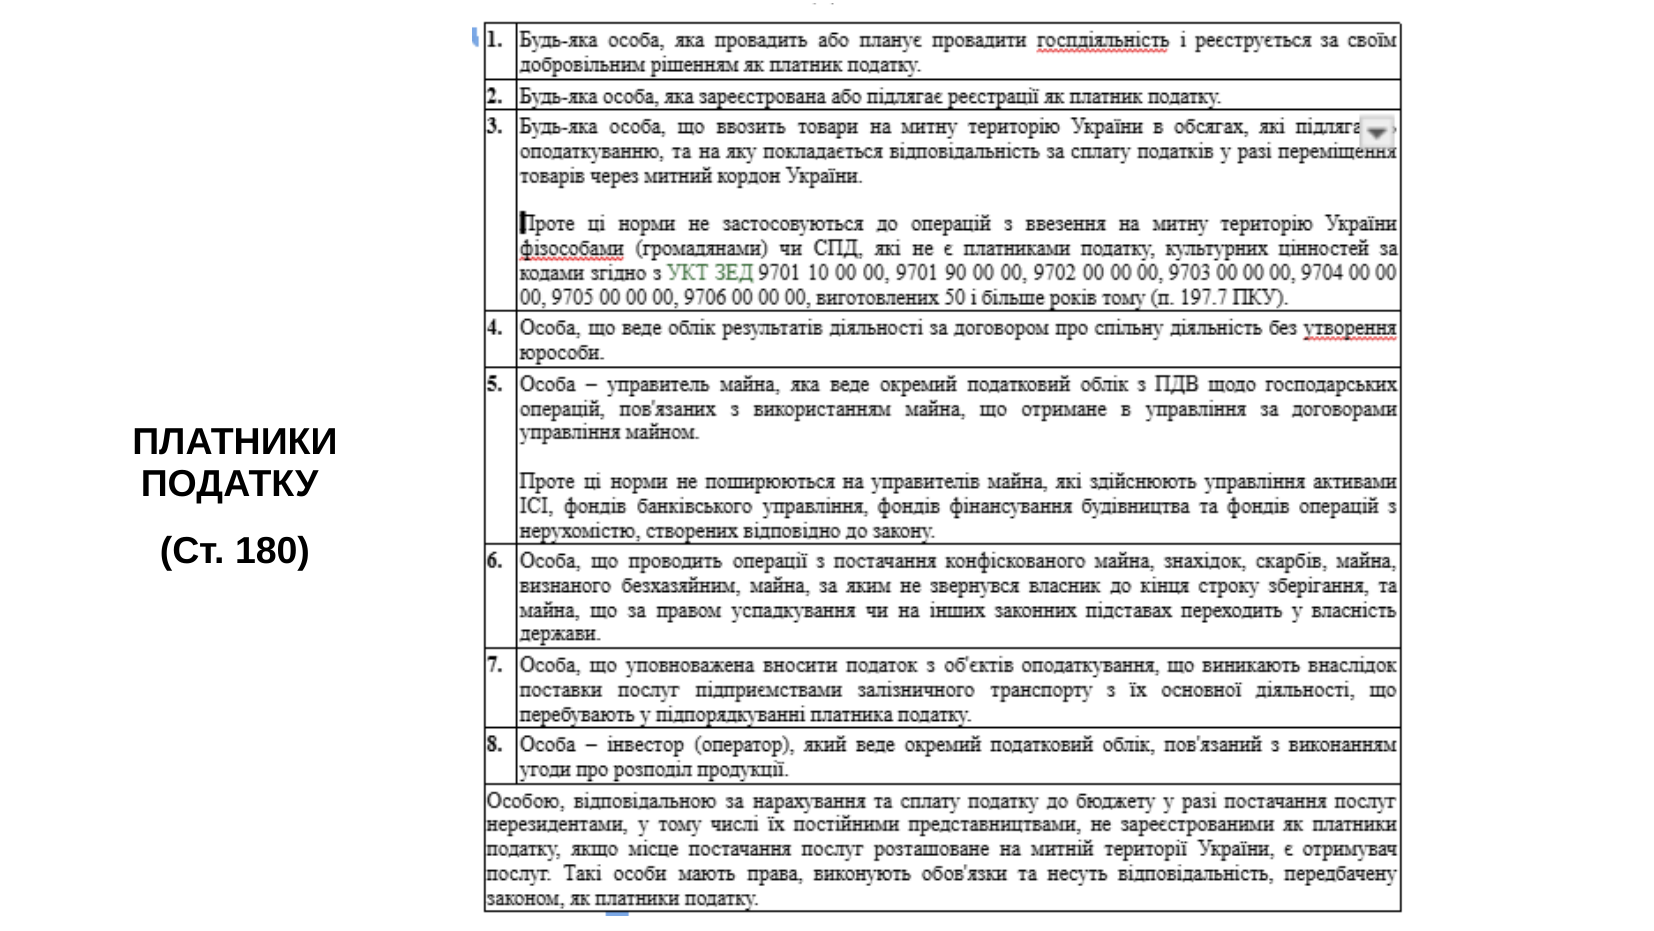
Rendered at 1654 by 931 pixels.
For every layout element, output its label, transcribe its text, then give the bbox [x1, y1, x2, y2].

text_box ПЛАТНИКИ ПОДАТКУ (Ст. 180) [59, 413, 411, 623]
picture [472, 3, 1418, 916]
